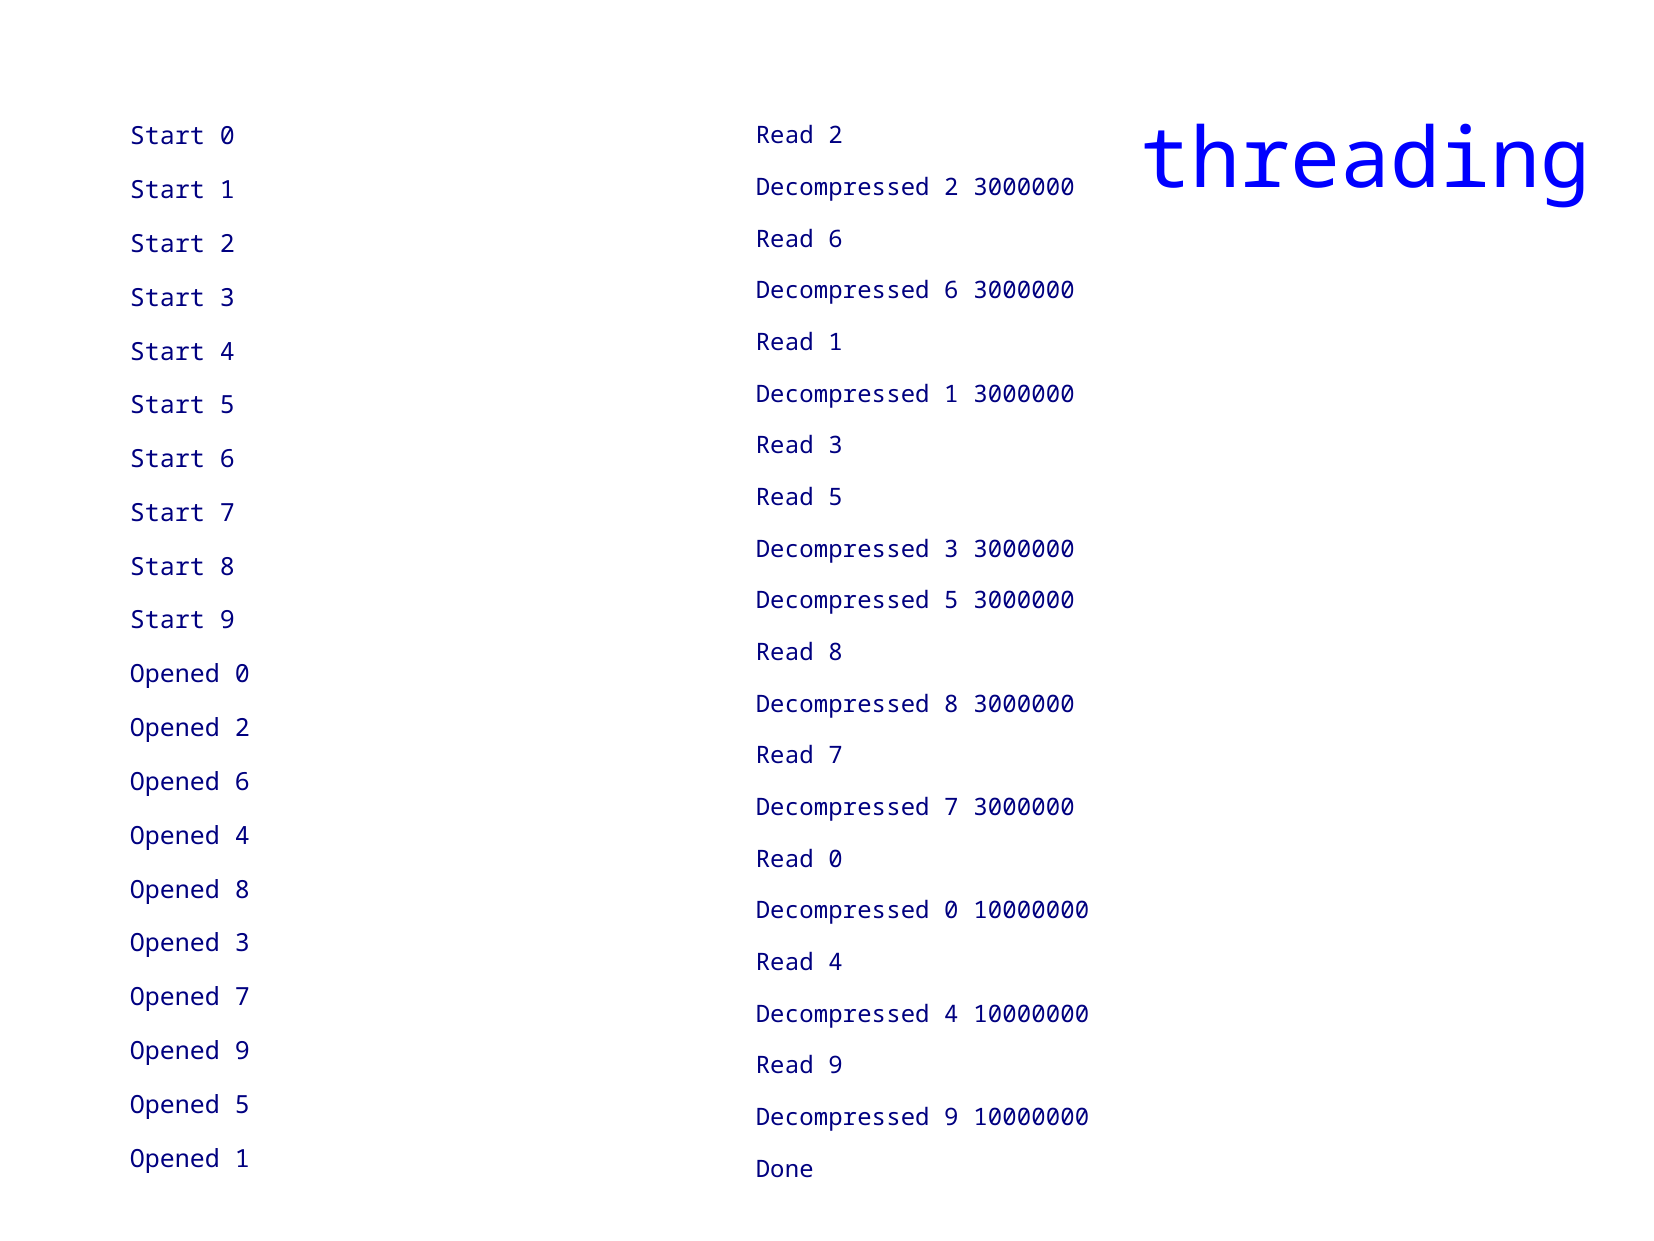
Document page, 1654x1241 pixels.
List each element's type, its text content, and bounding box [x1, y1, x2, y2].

text_box threading [935, 89, 1607, 191]
list Read 2 Decompressed 2 3000000 Read 6 Decompressed 6 3000000 Read 1 Decompressed 1 3000000 Read 3 Read 5 Decompressed 3 3000000 Decompressed 5 3000000 Read 8 Decompressed 8 3000000 Read 7 Decompressed 7 3000000 Read 0 Decompressed 0 10000000 Read 4 Decompressed 4 10000000 Read 9 Decompressed 9 10000000 Done [755, 118, 1205, 1194]
list Start 0 Start 1 Start 2 Start 3 Start 4 Start 5 Start 6 Start 7 Start 8 Start 9 Opened 0 Opened 2 Opened 6 Opened 4 Opened 8 Opened 3 Opened 7 Opened 9 Opened 5 Opened 1 [129, 118, 579, 1194]
